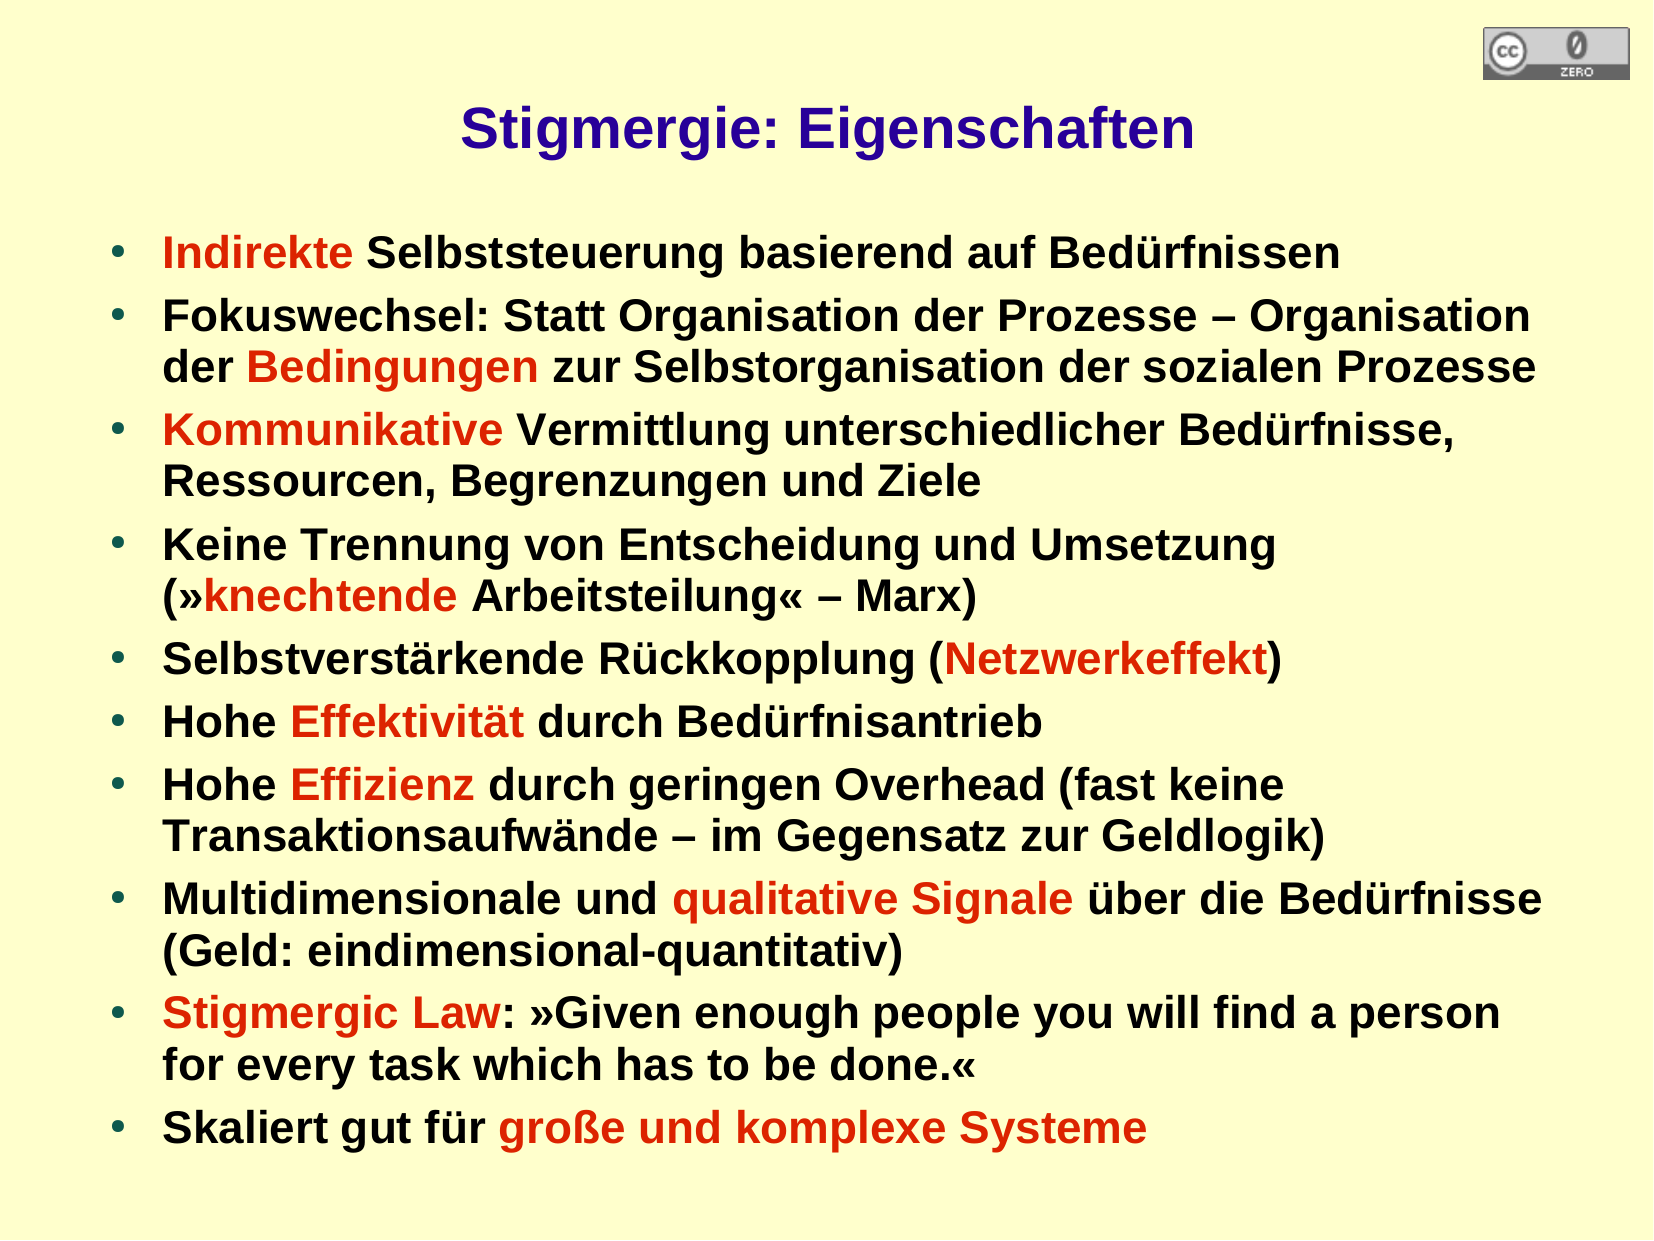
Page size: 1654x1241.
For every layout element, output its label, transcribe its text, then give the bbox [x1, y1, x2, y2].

picture [1483, 27, 1630, 80]
title Stigmergie: Eigenschaften [86, 49, 1571, 207]
list Indirekte Selbststeuerung basierend auf Bedürfnissen Fokuswechsel: Statt Organisation der Prozesse – Organisation der Bedingungen zur Selbstorganisation der sozialen Prozesse Kommunikative Vermittlung unterschiedlicher Bedürfnisse, Ressourcen, Begrenzungen und Ziele Keine Trennung von Entscheidung und Umsetzung (»knechtende Arbeitsteilung« – Marx) Selbstverstärkende Rückkopplung (Netzwerkeffekt) Hohe Effektivität durch Bedürfnisantrieb Hohe Effizienz durch geringen Overhead (fast keine Transaktionsaufwände – im Gegensatz zur Geldlogik) Multidimensionale und qualitative Signale über die Bedürfnisse (Geld: eindimensional-quantitativ) Stigmergic Law: »Given enough people you will find a person for every task which has to be done.« Skaliert gut für große und komplexe Systeme [92, 226, 1565, 1154]
